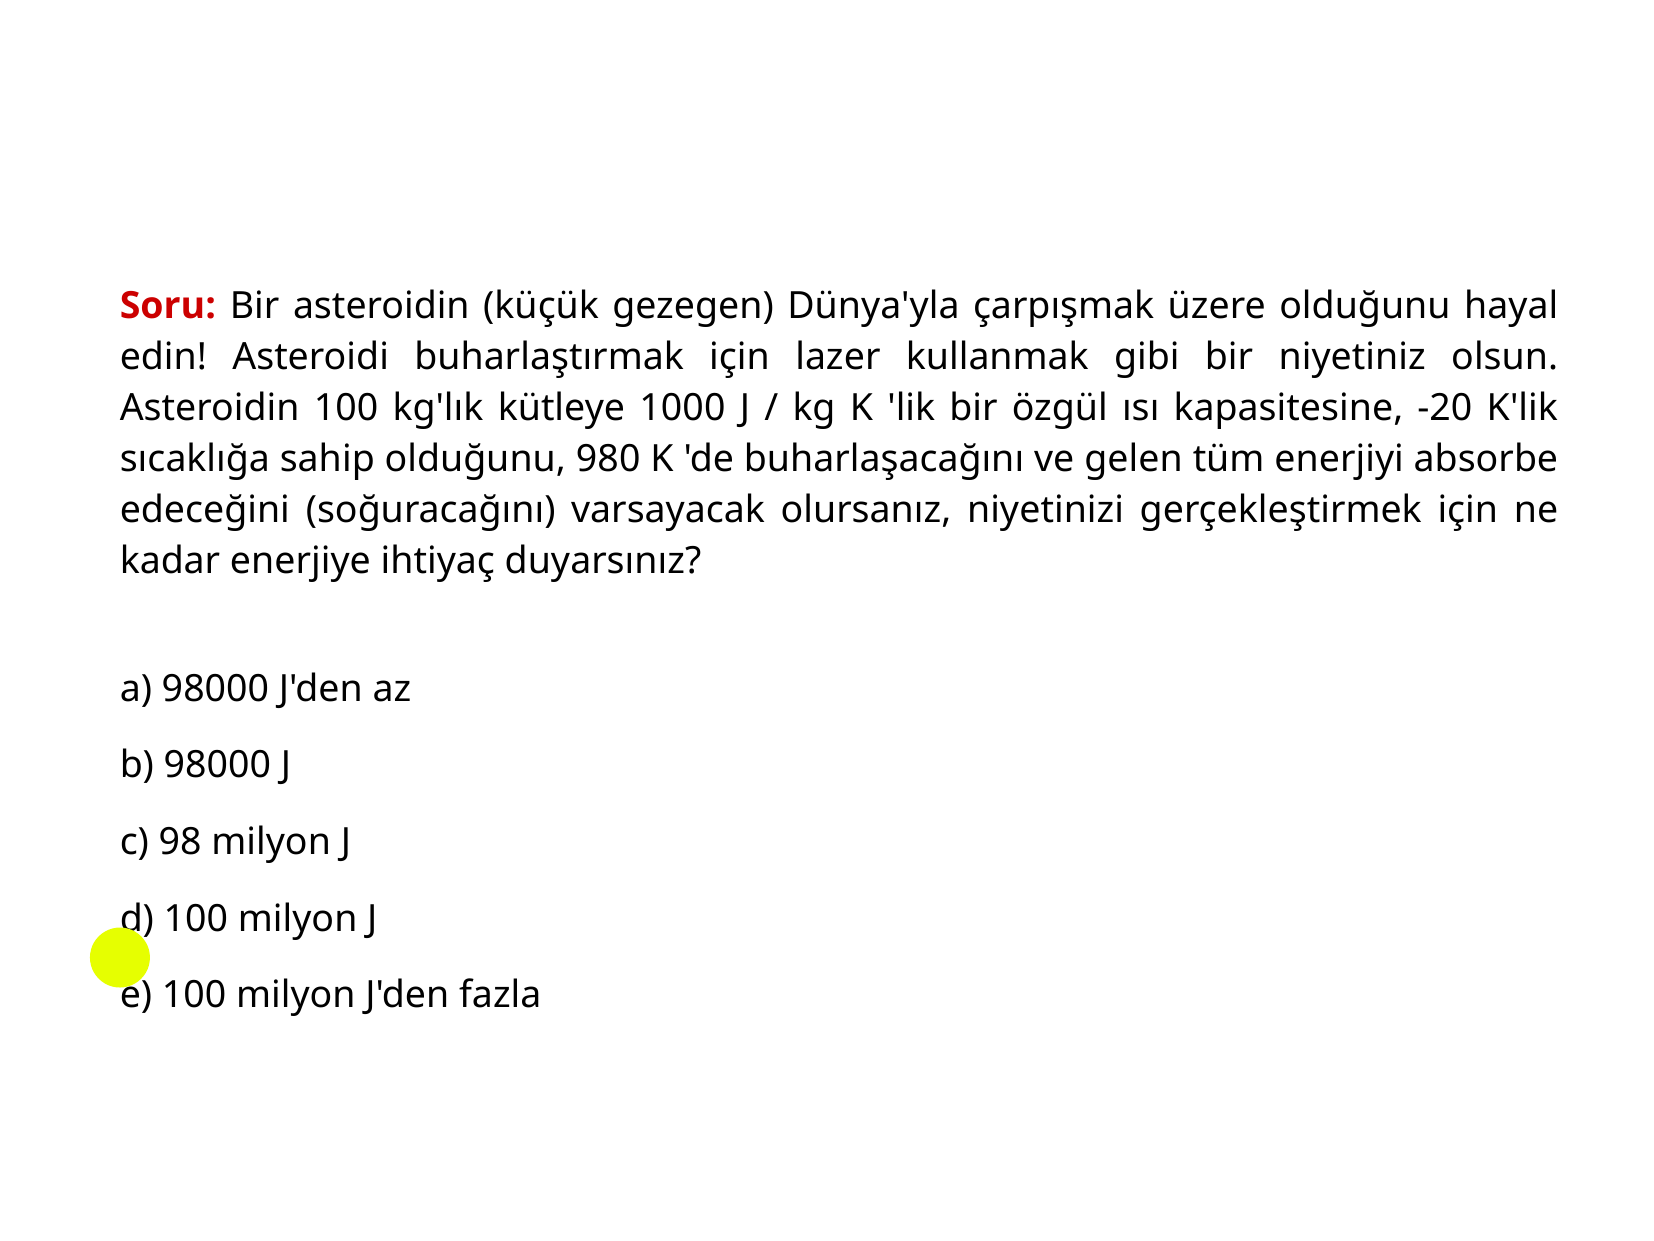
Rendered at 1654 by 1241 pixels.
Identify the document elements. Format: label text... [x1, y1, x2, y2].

text_box [89, 927, 150, 988]
text_box Soru: Bir asteroidin (küçük gezegen) Dünya'yla çarpışmak üzere olduğunu hayal edin! Asteroidi buharlaştırmak için lazer kullanmak gibi bir niyetiniz olsun. Asteroidin 100 kg'lık kütleye 1000 J / kg K 'lik bir özgül ısı kapasitesine, -20 K'lik sıcaklığa sahip olduğunu, 980 K 'de buharlaşacağını ve gelen tüm enerjiyi absorbe edeceğini (soğuracağını) varsayacak olursanız, niyetinizi gerçekleştirmek için ne kadar enerjiye ihtiyaç duyarsınız? a) 98000 J'den az b) 98000 J c) 98 milyon J d) 100 milyon J e) 100 milyon J'den fazla [104, 271, 1575, 996]
